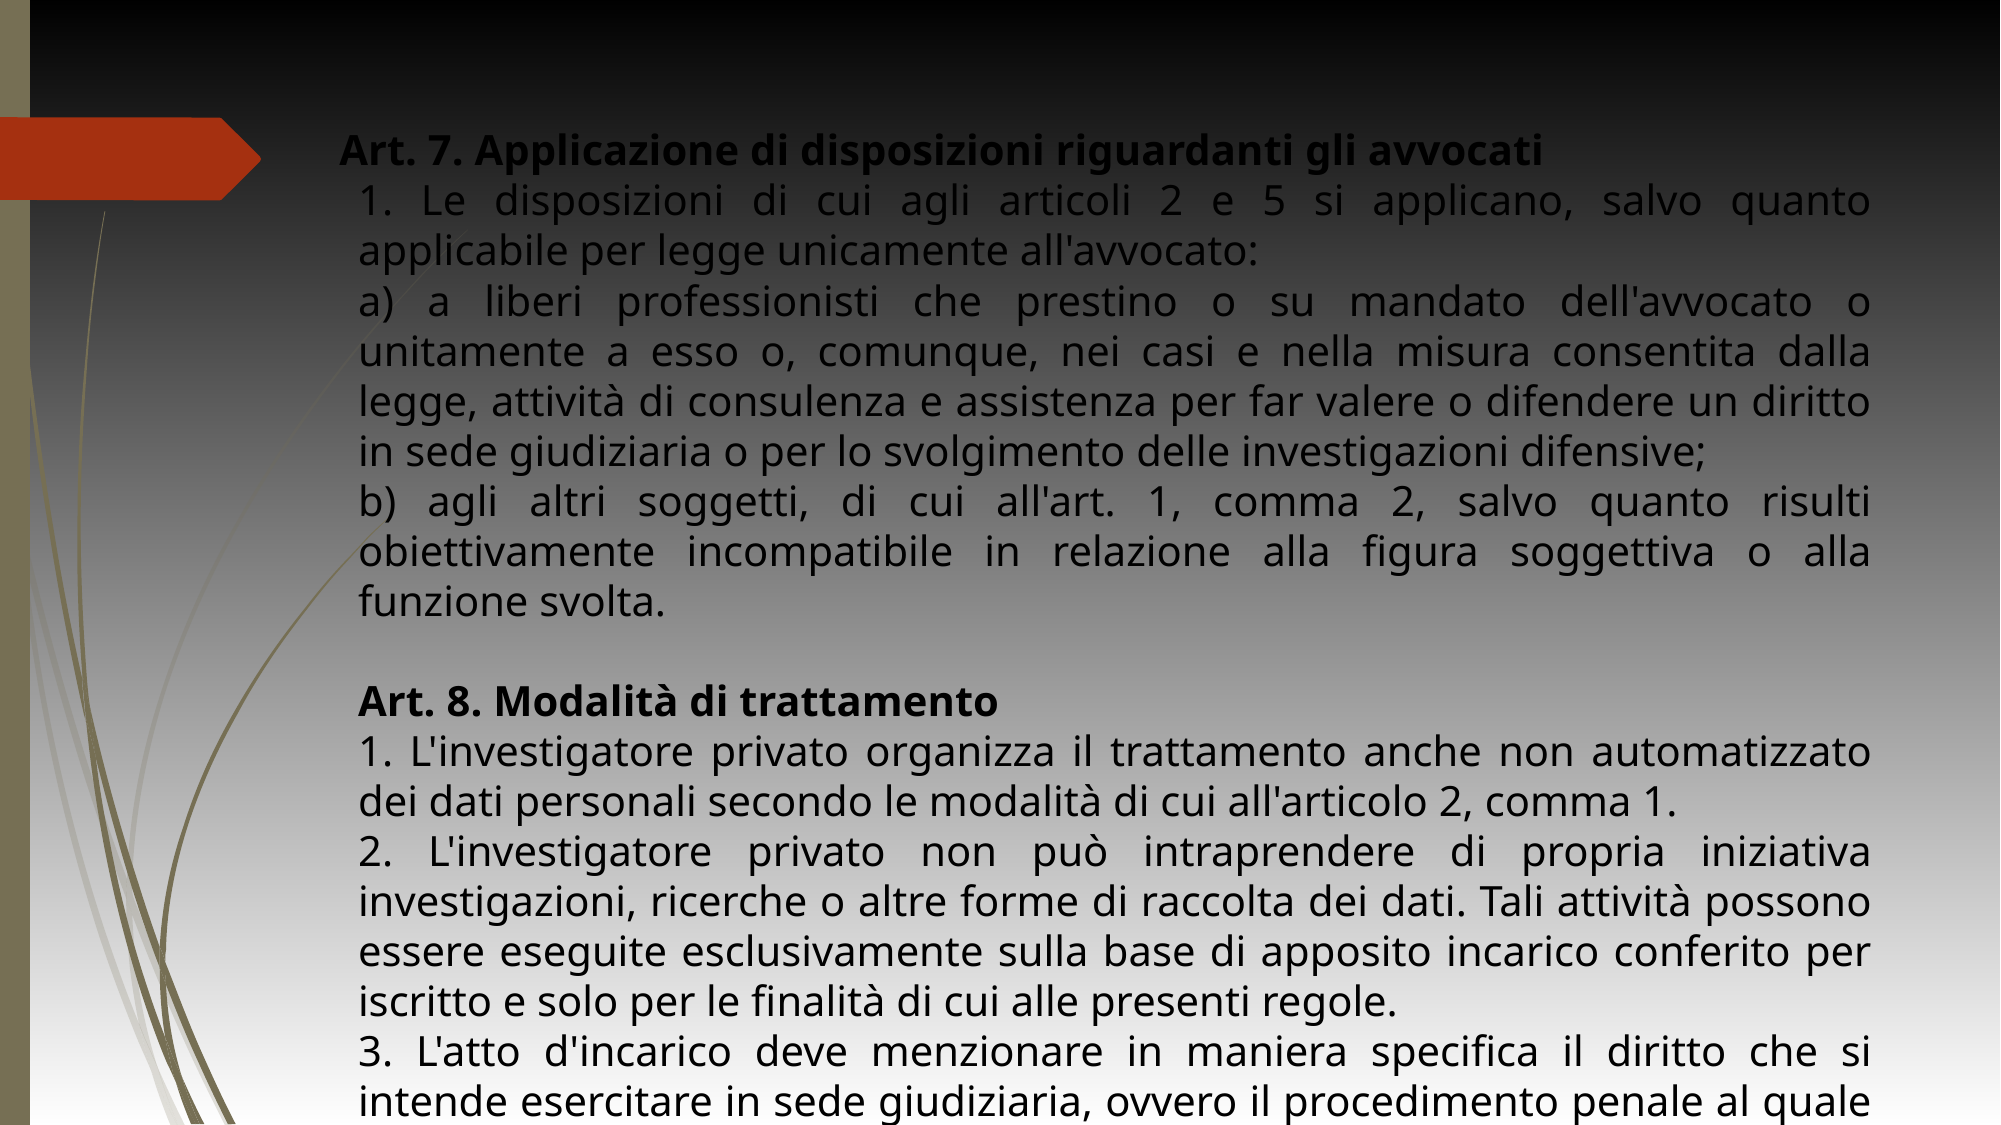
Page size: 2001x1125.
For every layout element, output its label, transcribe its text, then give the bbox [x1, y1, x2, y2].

list Art. 7. Applicazione di disposizioni riguardanti gli avvocati 1. Le disposizioni di cui agli articoli 2 e 5 si applicano, salvo quanto applicabile per legge unicamente all'avvocato: a) a liberi professionisti che prestino o su mandato dell'avvocato o unitamente a esso o, comunque, nei casi e nella misura consentita dalla legge, attività di consulenza e assistenza per far valere o difendere un diritto in sede giudiziaria o per lo svolgimento delle investigazioni difensive; b) agli altri soggetti, di cui all'art. 1, comma 2, salvo quanto risulti obiettivamente incompatibile in relazione alla figura soggettiva o alla funzione svolta. Art. 8. Modalità di trattamento 1. L'investigatore privato organizza il trattamento anche non automatizzato dei dati personali secondo le modalità di cui all'articolo 2, comma 1. 2. L'investigatore privato non può intraprendere di propria iniziativa investigazioni, ricerche o altre forme di raccolta dei dati. Tali attività possono essere eseguite esclusivamente sulla base di apposito incarico conferito per iscritto e solo per le finalità di cui alle presenti regole. 3. L'atto d'incarico deve menzionare in maniera specifica il diritto che si intende esercitare in sede giudiziaria, ovvero il procedimento penale al quale l'investigazione è collegata, nonché i principali elementi di fatto che giustificano l'investigazione e il termine ragionevole entro cui questa deve essere conclusa. 4. L'investigatore privato deve eseguire personalmente l'incarico ricevuto e può avvalersi solo di altri investigatori privati indicati nominativamente all'atto del conferimento dell'incarico, oppure successivamente in calce a esso qualora tale possibilità sia stata prevista nell'atto di incarico. Restano ferme le prescrizioni predisposte ai sensi dell’art. 2-septies del d.lgs. n. 196/2003 e art. 21 del d.lgs. n. 101/2018 relative al trattamento delle particolari categorie di dati personali di cui all’art. 9, par. 1, del Regolamento (UE) 2016/679. 5. Nel caso in cui si avvalga di persone autorizzate al trattamento dei dati per suo conto, l'investigatore privato rende specifiche istruzioni in ordine alle modalità da osservare e vigila, con cadenza almeno settimanale, sulla puntuale osservanza delle norme di legge e delle istruzioni impartite. Tali soggetti possono avere accesso ai soli dati strettamente pertinenti alla collaborazione a essi richiesta. 6. Il difensore o il soggetto che ha conferito l'incarico devono essere informati periodicamente dell'andamento dell'investigazione, anche al fine di permettere loro una valutazione tempestiva circa le determinazioni da adottare riguardo all'esercizio del diritto in sede giudiziaria o al diritto alla prova. [324, 116, 1888, 1019]
